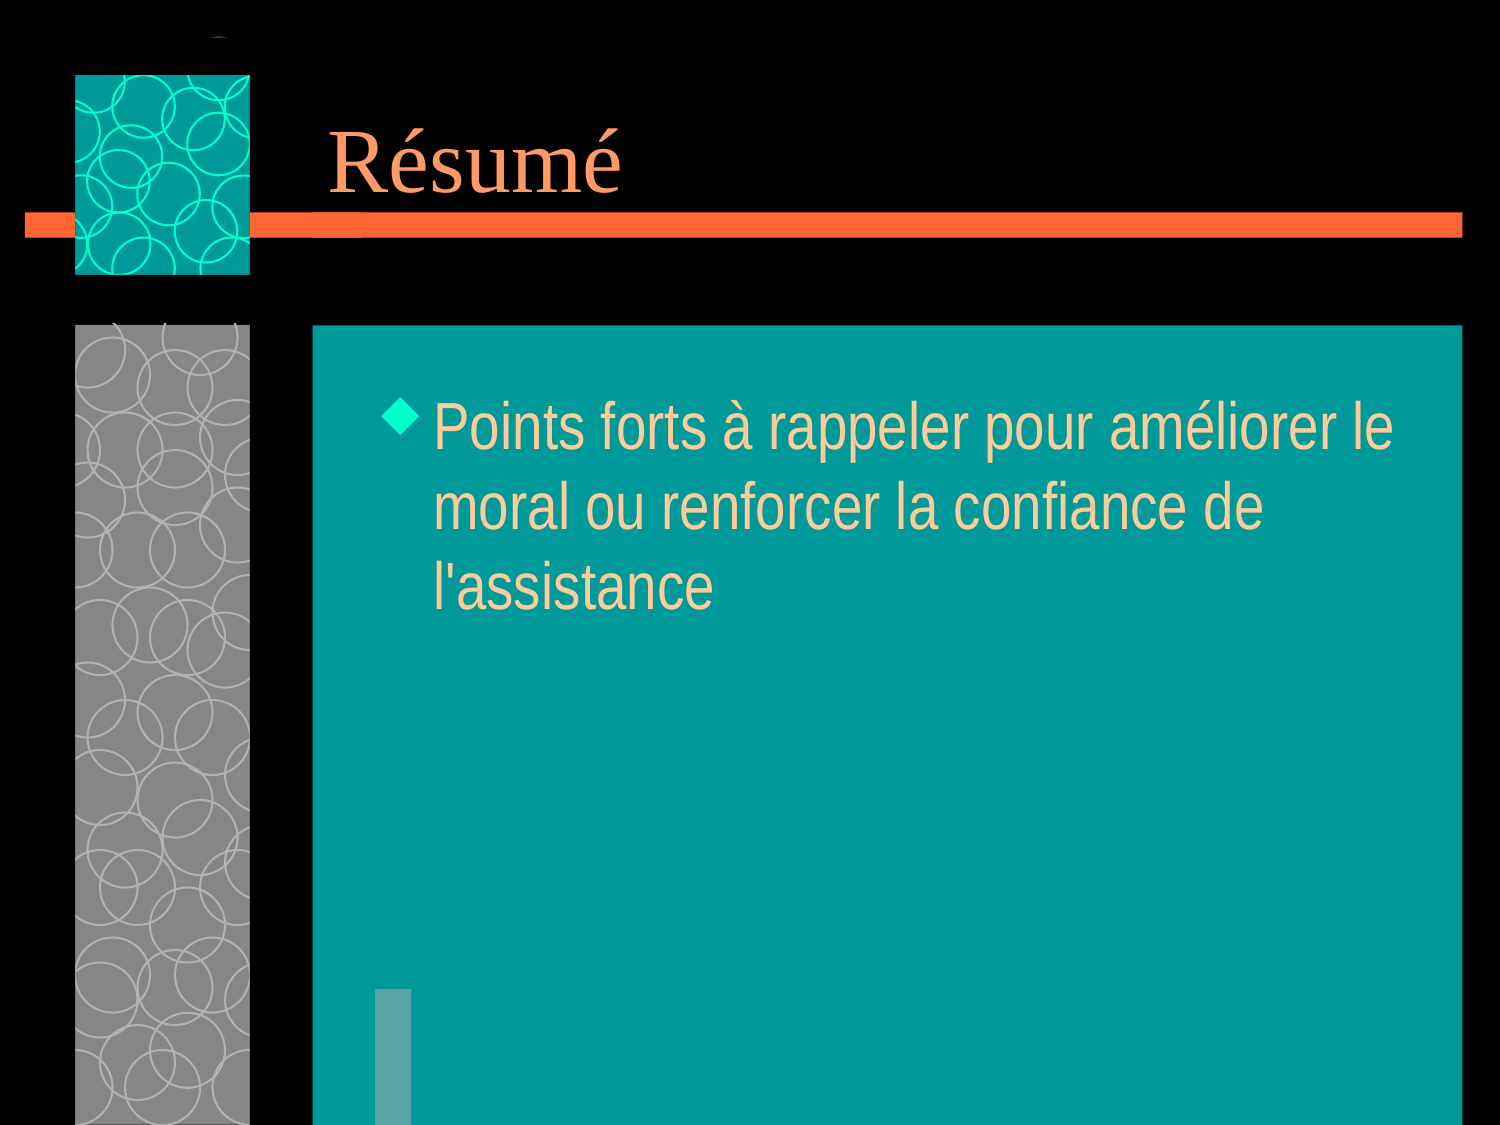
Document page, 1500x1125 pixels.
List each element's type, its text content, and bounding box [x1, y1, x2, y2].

list Points forts à rappeler pour améliorer le moral ou renforcer la confiance de l'assistance [362, 374, 1426, 1013]
title Résumé [312, 62, 1413, 250]
